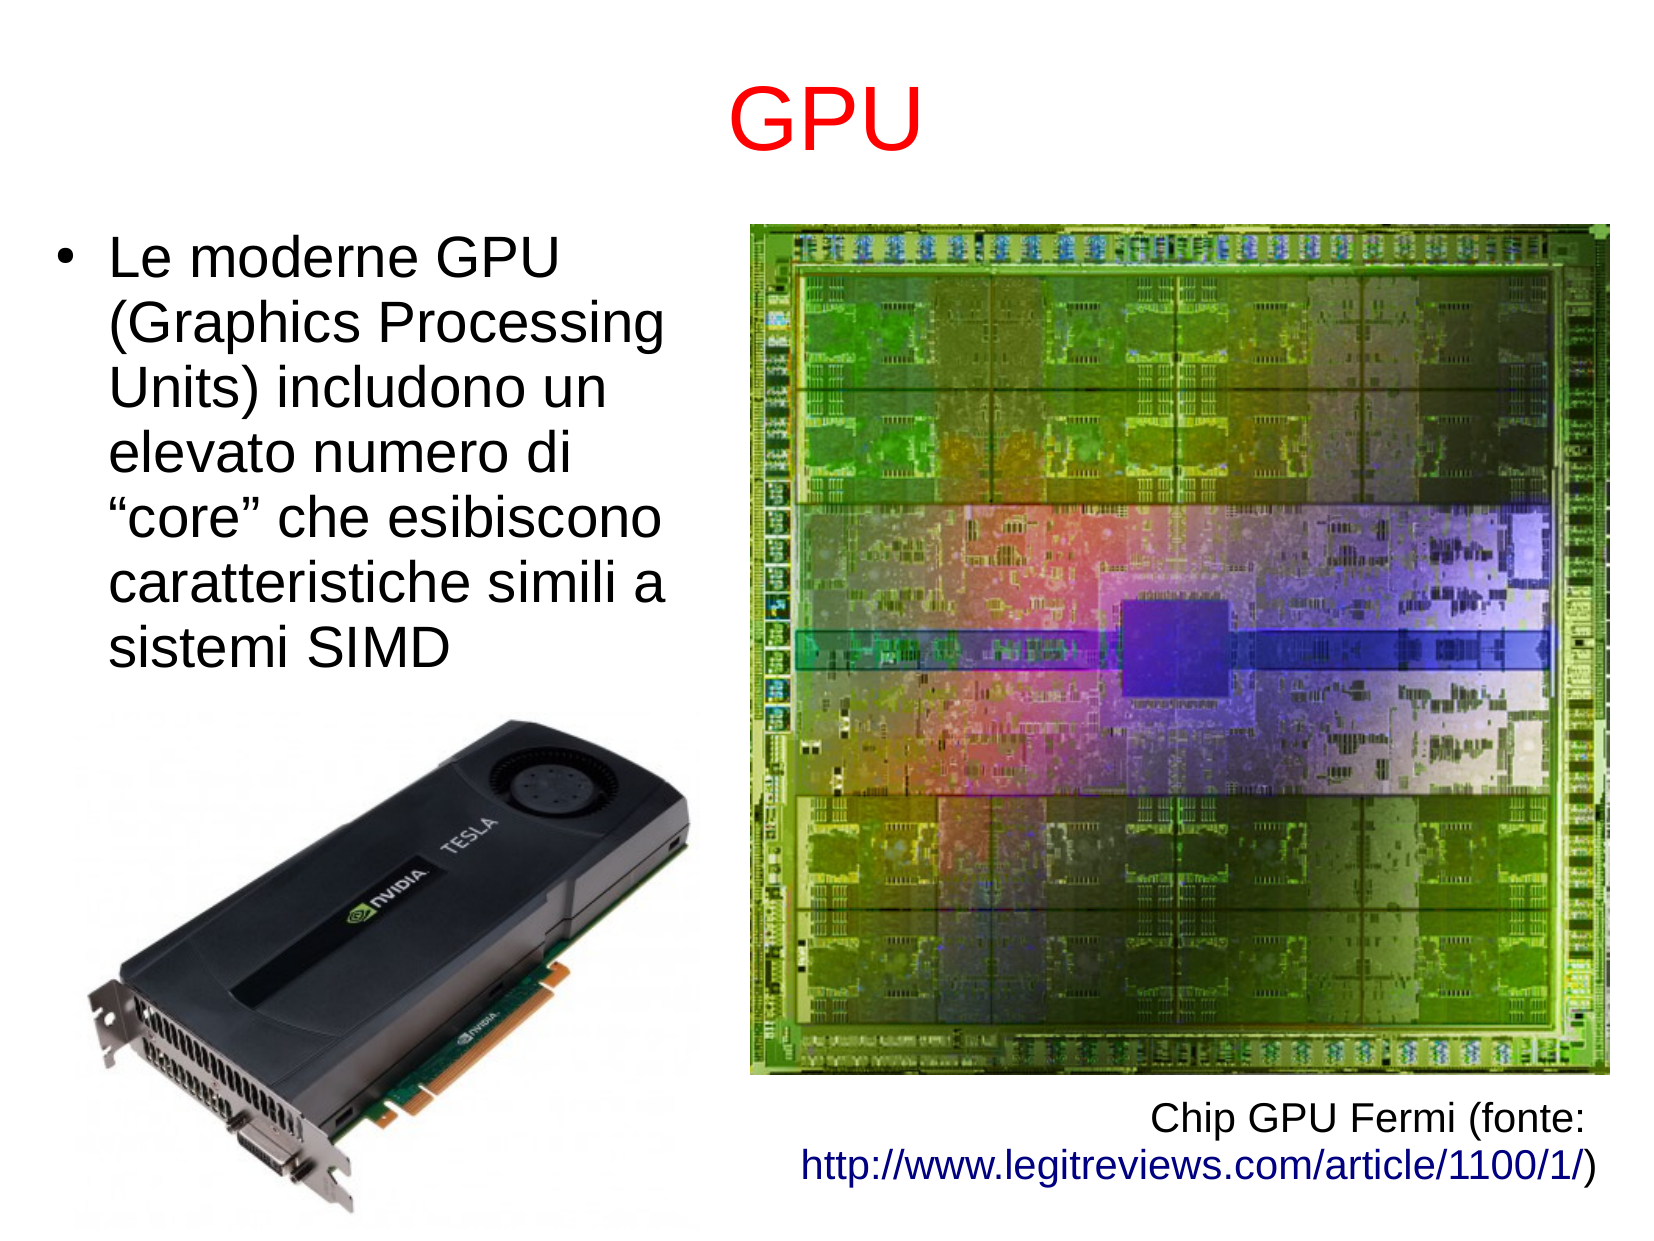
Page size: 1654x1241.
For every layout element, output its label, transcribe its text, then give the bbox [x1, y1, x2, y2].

title GPU [82, 14, 1571, 222]
picture [75, 712, 700, 1230]
text_box Chip GPU Fermi (fonte: http://www.legitreviews.com/article/1100/1/) [675, 1087, 1613, 1215]
picture [750, 224, 1610, 1075]
text_box Le moderne GPU (Graphics Processing Units) includono un elevato numero di “core” che esibiscono caratteristiche simili a sistemi SIMD [37, 225, 718, 681]
